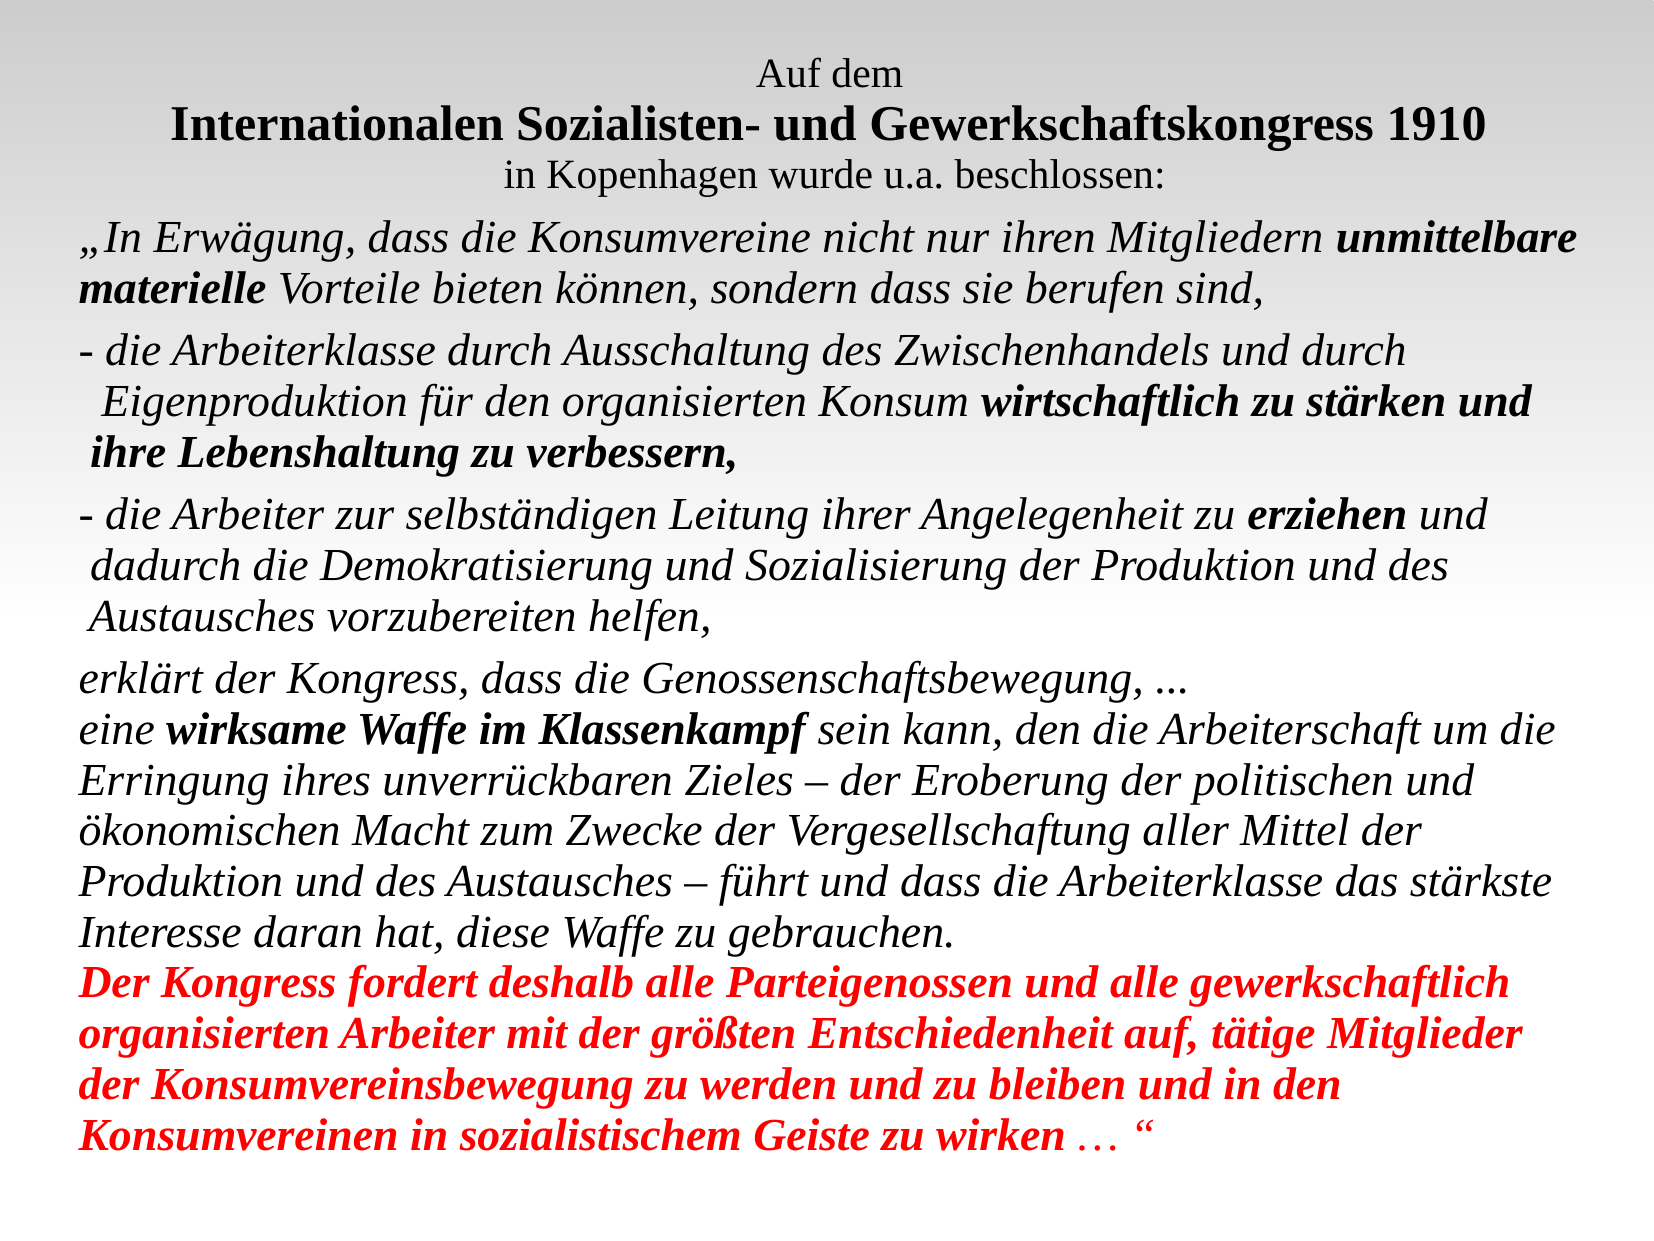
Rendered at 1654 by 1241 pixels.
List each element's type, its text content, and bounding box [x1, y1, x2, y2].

text_box Auf dem Internationalen Sozialisten- und Gewerkschaftskongress 1910 in Kopenhagen wurde u.a. beschlossen: „In Erwägung, dass die Konsumvereine nicht nur ihren Mitgliedern unmittelbare materielle Vorteile bieten können, sondern dass sie berufen sind, - die Arbeiterklasse durch Ausschaltung des Zwischenhandels und durch Eigenproduktion für den organisierten Konsum wirtschaftlich zu stärken und ihre Lebenshaltung zu verbessern, - die Arbeiter zur selbständigen Leitung ihrer Angelegenheit zu erziehen und dadurch die Demokratisierung und Sozialisierung der Produktion und des Austausches vorzubereiten helfen, erklärt der Kongress, dass die Genossenschaftsbewegung, ... eine wirksame Waffe im Klassenkampf sein kann, den die Arbeiterschaft um die Erringung ihres unverrückbaren Zieles – der Eroberung der politischen und ökonomischen Macht zum Zwecke der Vergesellschaftung aller Mittel der Produktion und des Austausches – führt und dass die Arbeiterklasse das stärkste Interesse daran hat, diese Waffe zu gebrauchen. Der Kongress fordert deshalb alle Parteigenossen und alle gewerkschaftlich organisierten Arbeiter mit der größten Entschiedenheit auf, tätige Mitglieder der Konsumvereinsbewegung zu werden und zu bleiben und in den Konsumvereinen in sozialistischem Geiste zu wirken … “ [63, 42, 1607, 1168]
